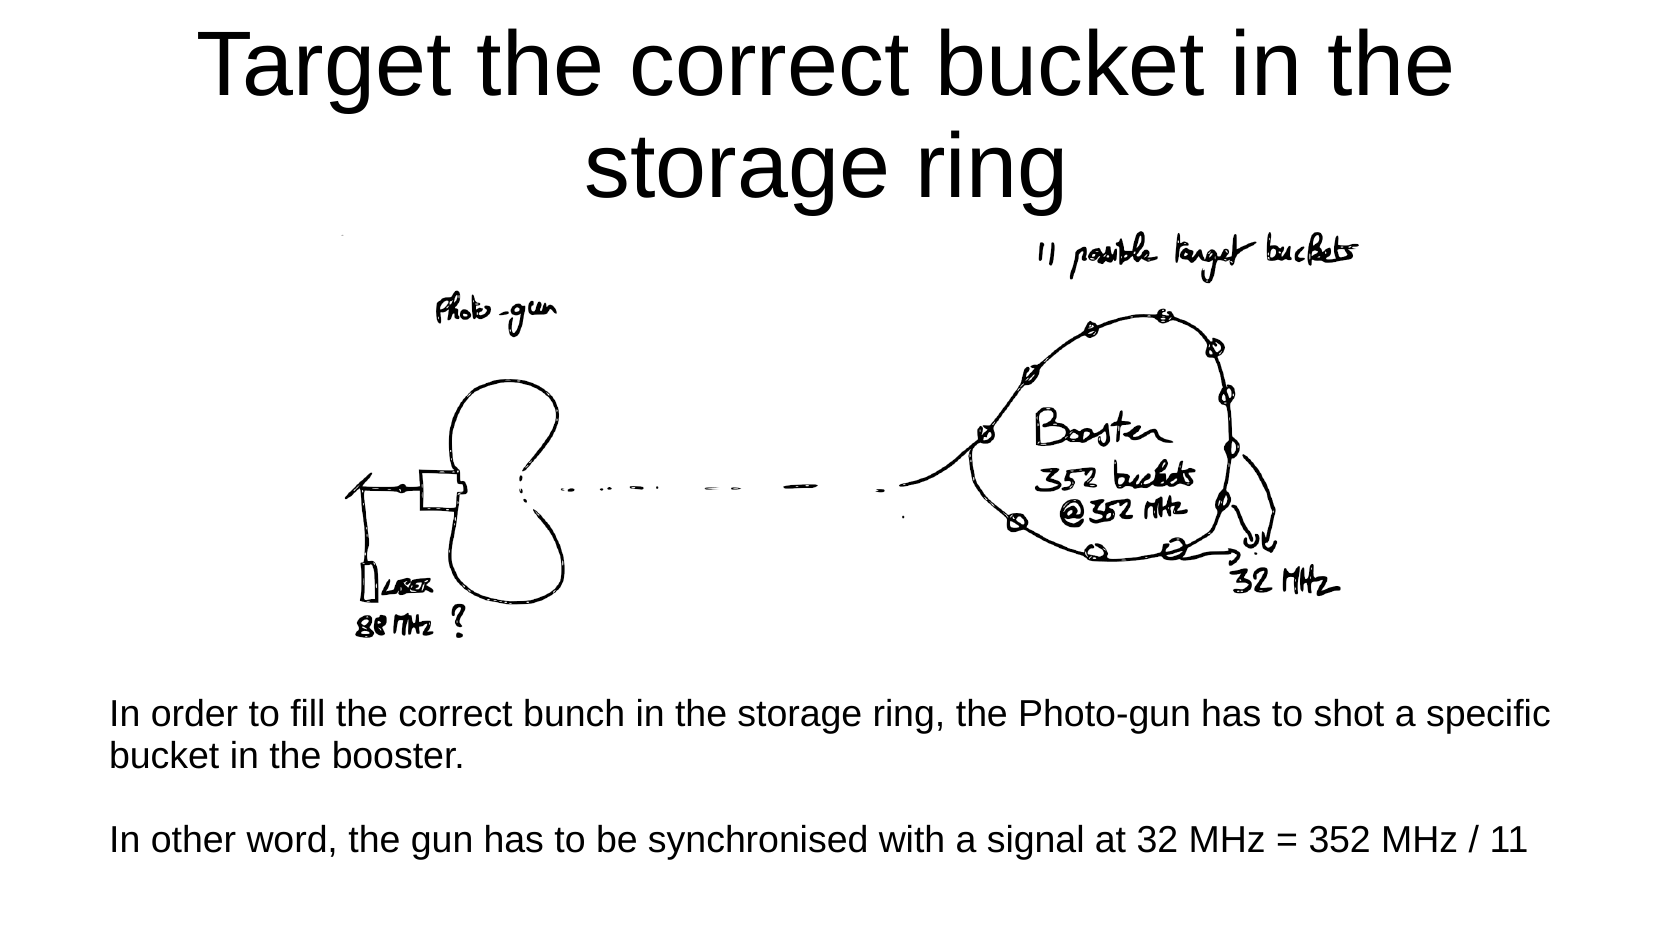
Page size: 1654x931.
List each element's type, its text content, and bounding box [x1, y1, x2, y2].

text_box In order to fill the correct bunch in the storage ring, the Photo-gun has to shot a specific bucket in the booster. In other word, the gun has to be synchronised with a signal at 32 MHz = 352 MHz / 11 [94, 685, 1595, 910]
picture [341, 231, 1359, 638]
title Target the correct bucket in the storage ring [82, 12, 1571, 218]
